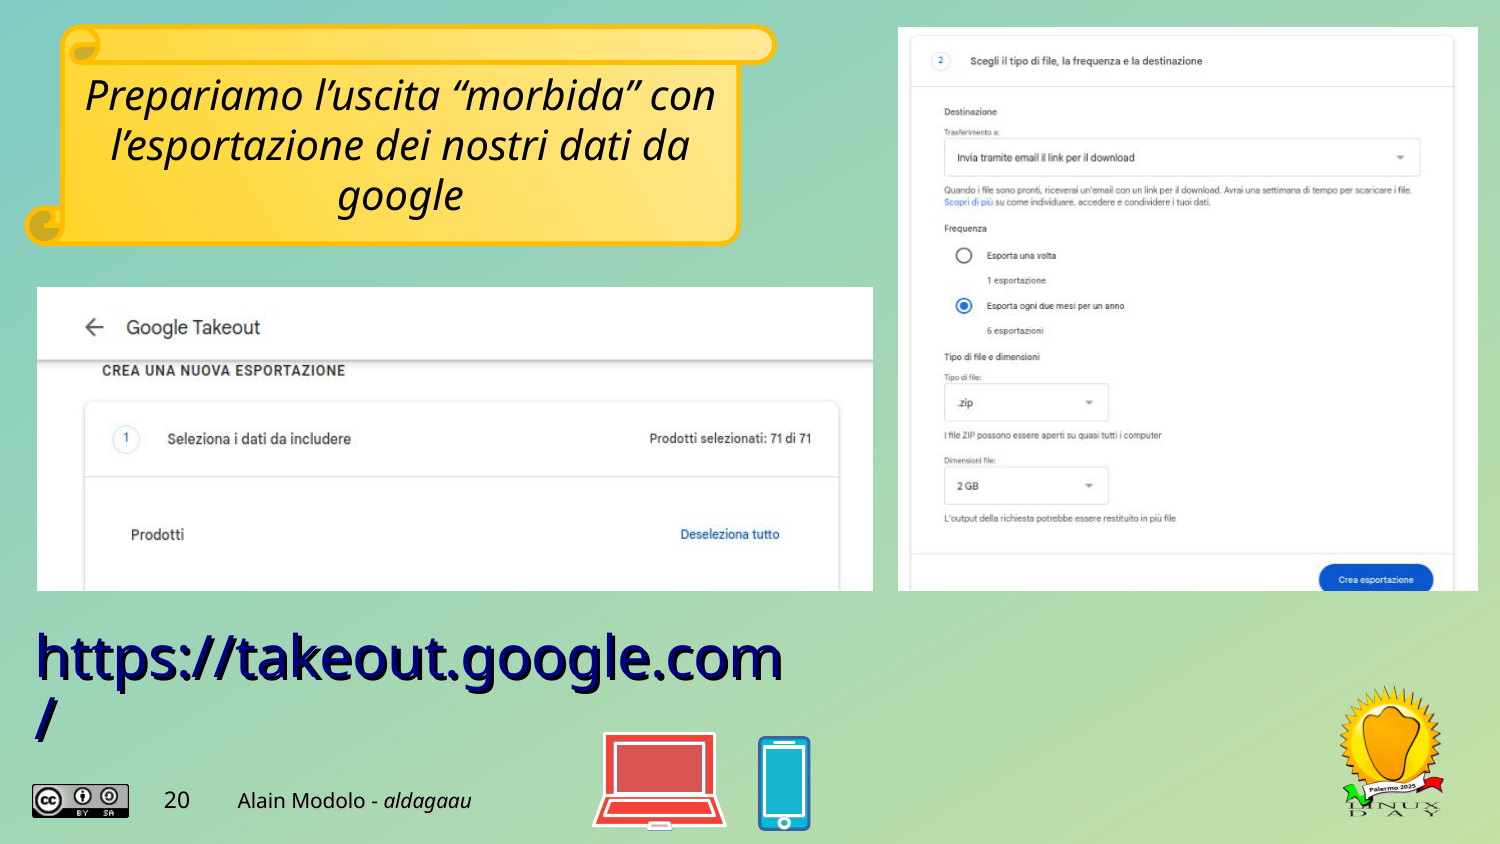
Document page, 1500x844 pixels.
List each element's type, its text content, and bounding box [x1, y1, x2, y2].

picture [32, 784, 129, 818]
picture [37, 287, 873, 591]
text_box [759, 737, 809, 830]
picture [898, 27, 1478, 591]
text_box https://takeout.google.com/ [19, 607, 820, 702]
text_box [593, 733, 726, 829]
picture [1233, 670, 1500, 844]
text_box Prepariamo l’uscita “morbida” con l’esportazione dei nostri dati da google [45, 26, 775, 244]
